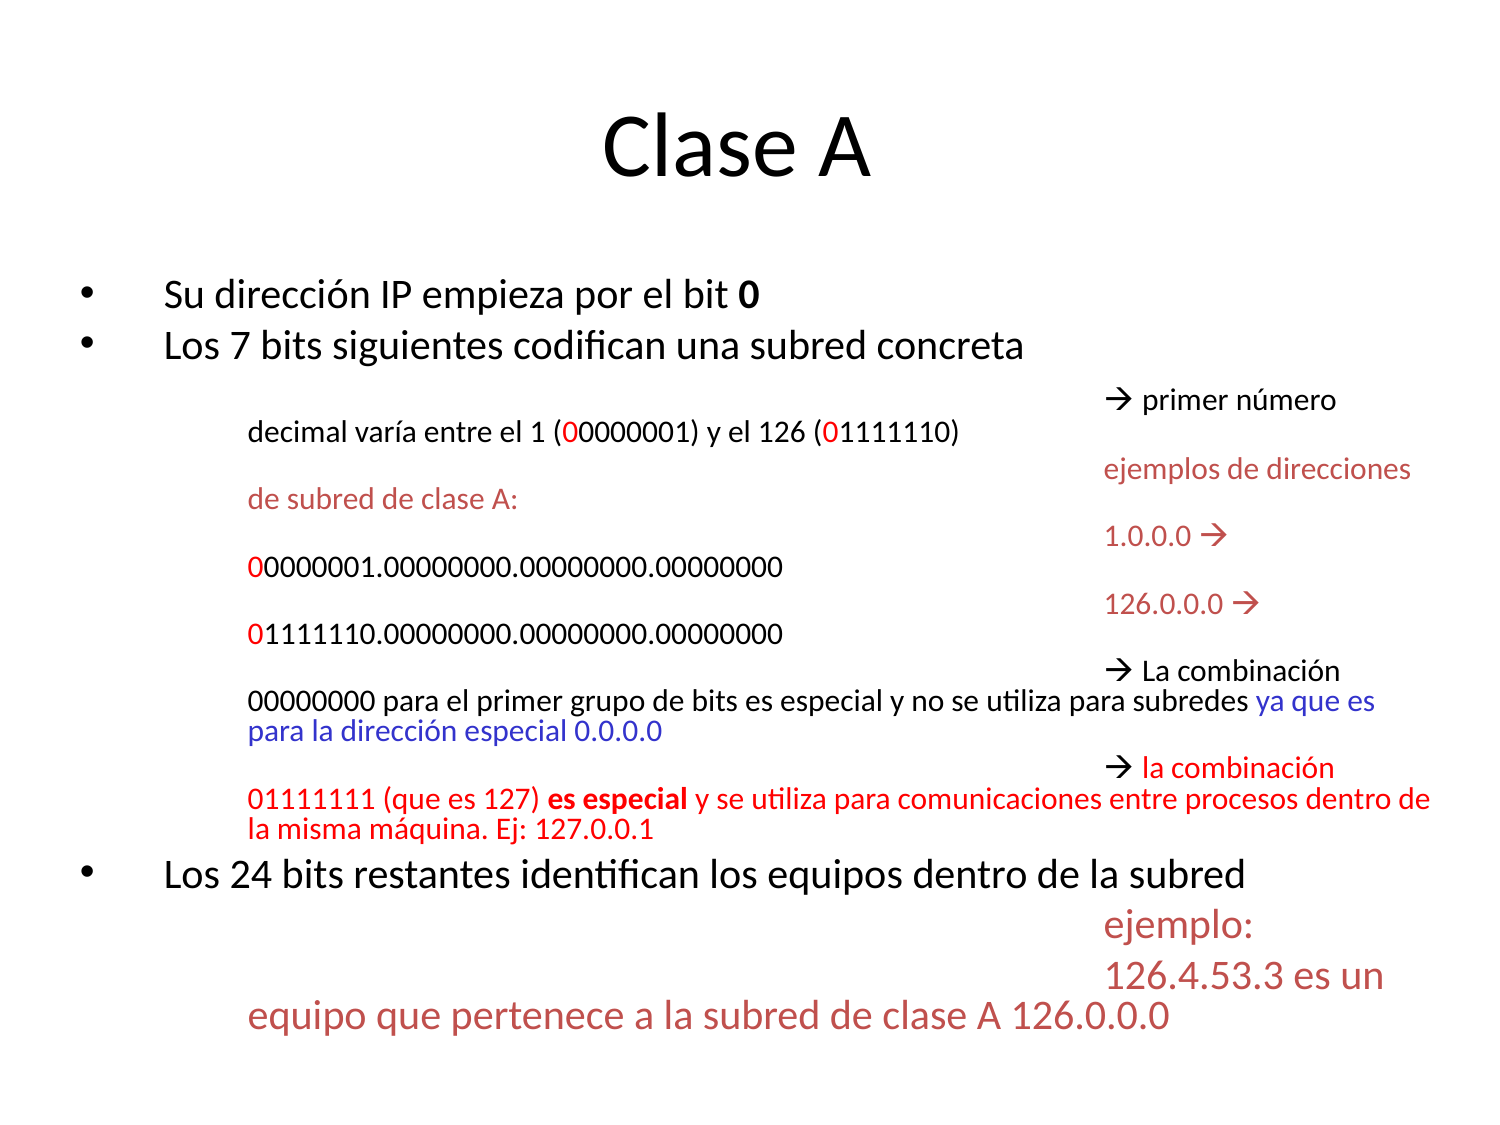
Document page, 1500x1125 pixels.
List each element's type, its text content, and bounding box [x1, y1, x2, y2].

list Su dirección IP empieza por el bit 0 Los 7 bits siguientes codifican una subred concreta  primer número decimal varía entre el 1 (00000001) y el 126 (01111110) ejemplos de direcciones de subred de clase A: 1.0.0.0  00000001.00000000.00000000.00000000 126.0.0.0  01111110.00000000.00000000.00000000  La combinación 00000000 para el primer grupo de bits es especial y no se utiliza para subredes ya que es para la dirección especial 0.0.0.0  la combinación 01111111 (que es 127) es especial y se utiliza para comunicaciones entre procesos dentro de la misma máquina. Ej: 127.0.0.1 Los 24 bits restantes identifican los equipos dentro de la subred ejemplo: 126.4.53.3 es un equipo que pertenece a la subred de clase A 126.0.0.0 [64, 208, 1447, 1047]
title Clase A [24, 50, 1450, 230]
